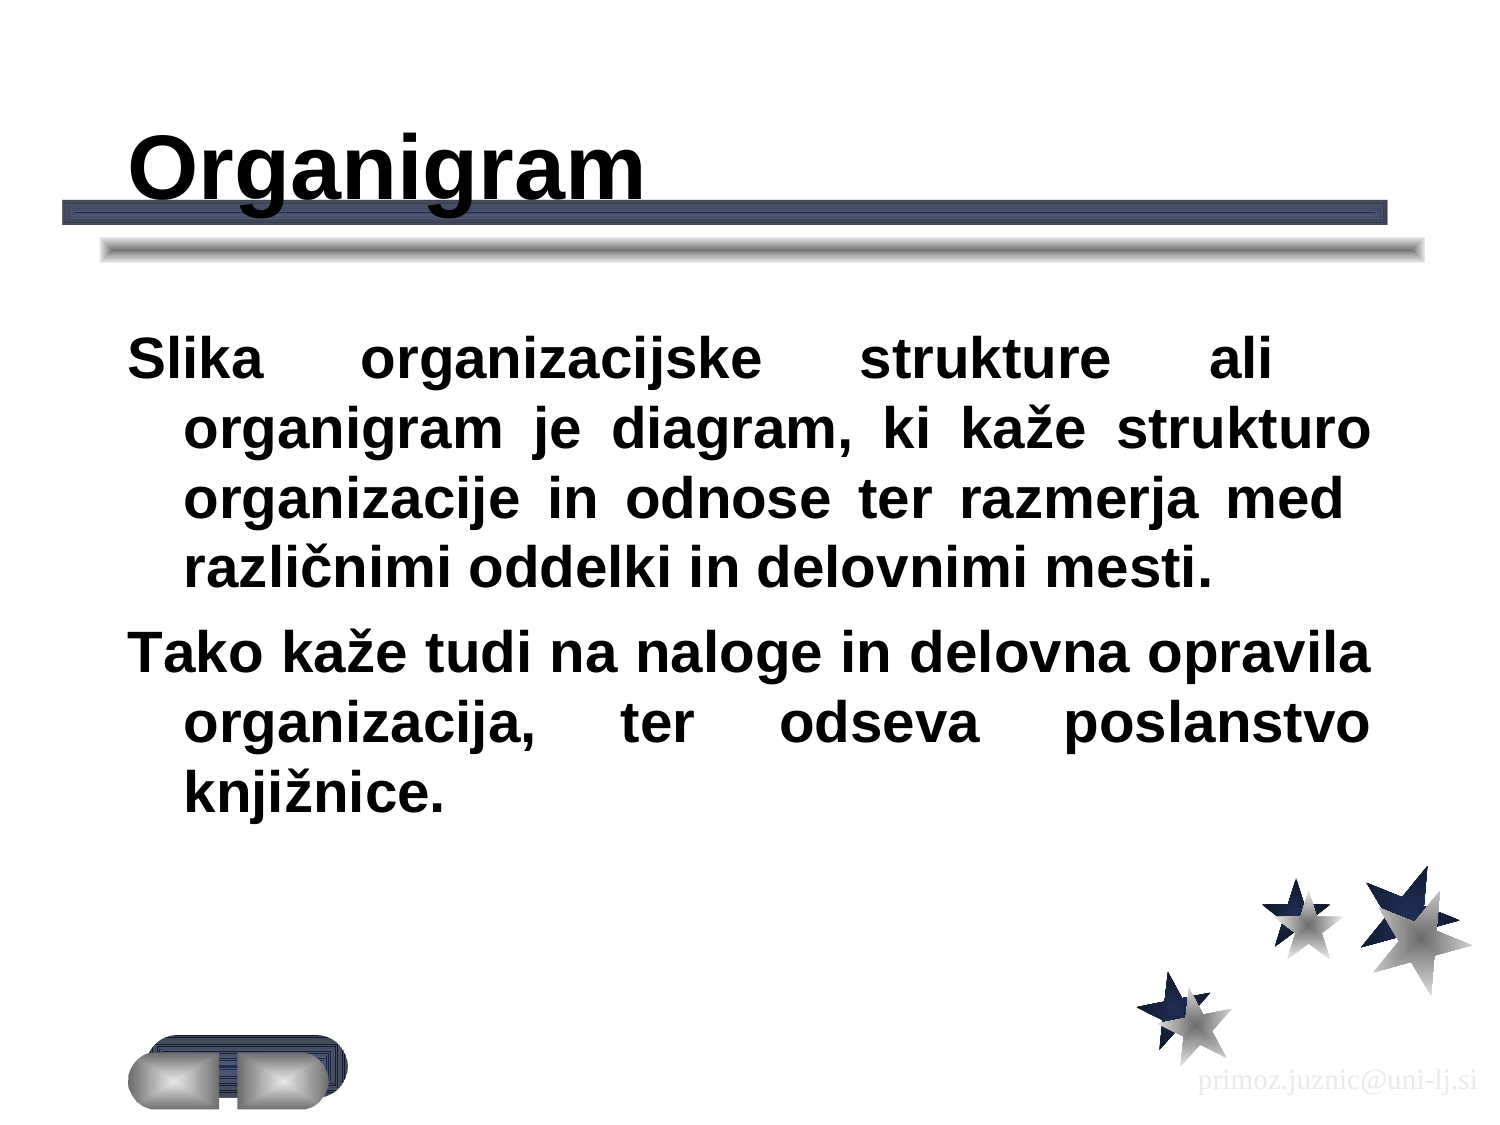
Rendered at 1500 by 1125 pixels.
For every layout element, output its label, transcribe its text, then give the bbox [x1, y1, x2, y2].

picture [128, 1052, 220, 1110]
picture [237, 1052, 329, 1110]
list Slika organizacijske strukture ali organigram je diagram, ki kaže strukturo organizacije in odnose ter razmerja med različnimi oddelki in delovnimi mesti. Tako kaže tudi na naloge in delovna opravila organizacija, ter odseva poslanstvo knjižnice. [112, 312, 1388, 988]
title Organigram [112, 37, 1388, 225]
